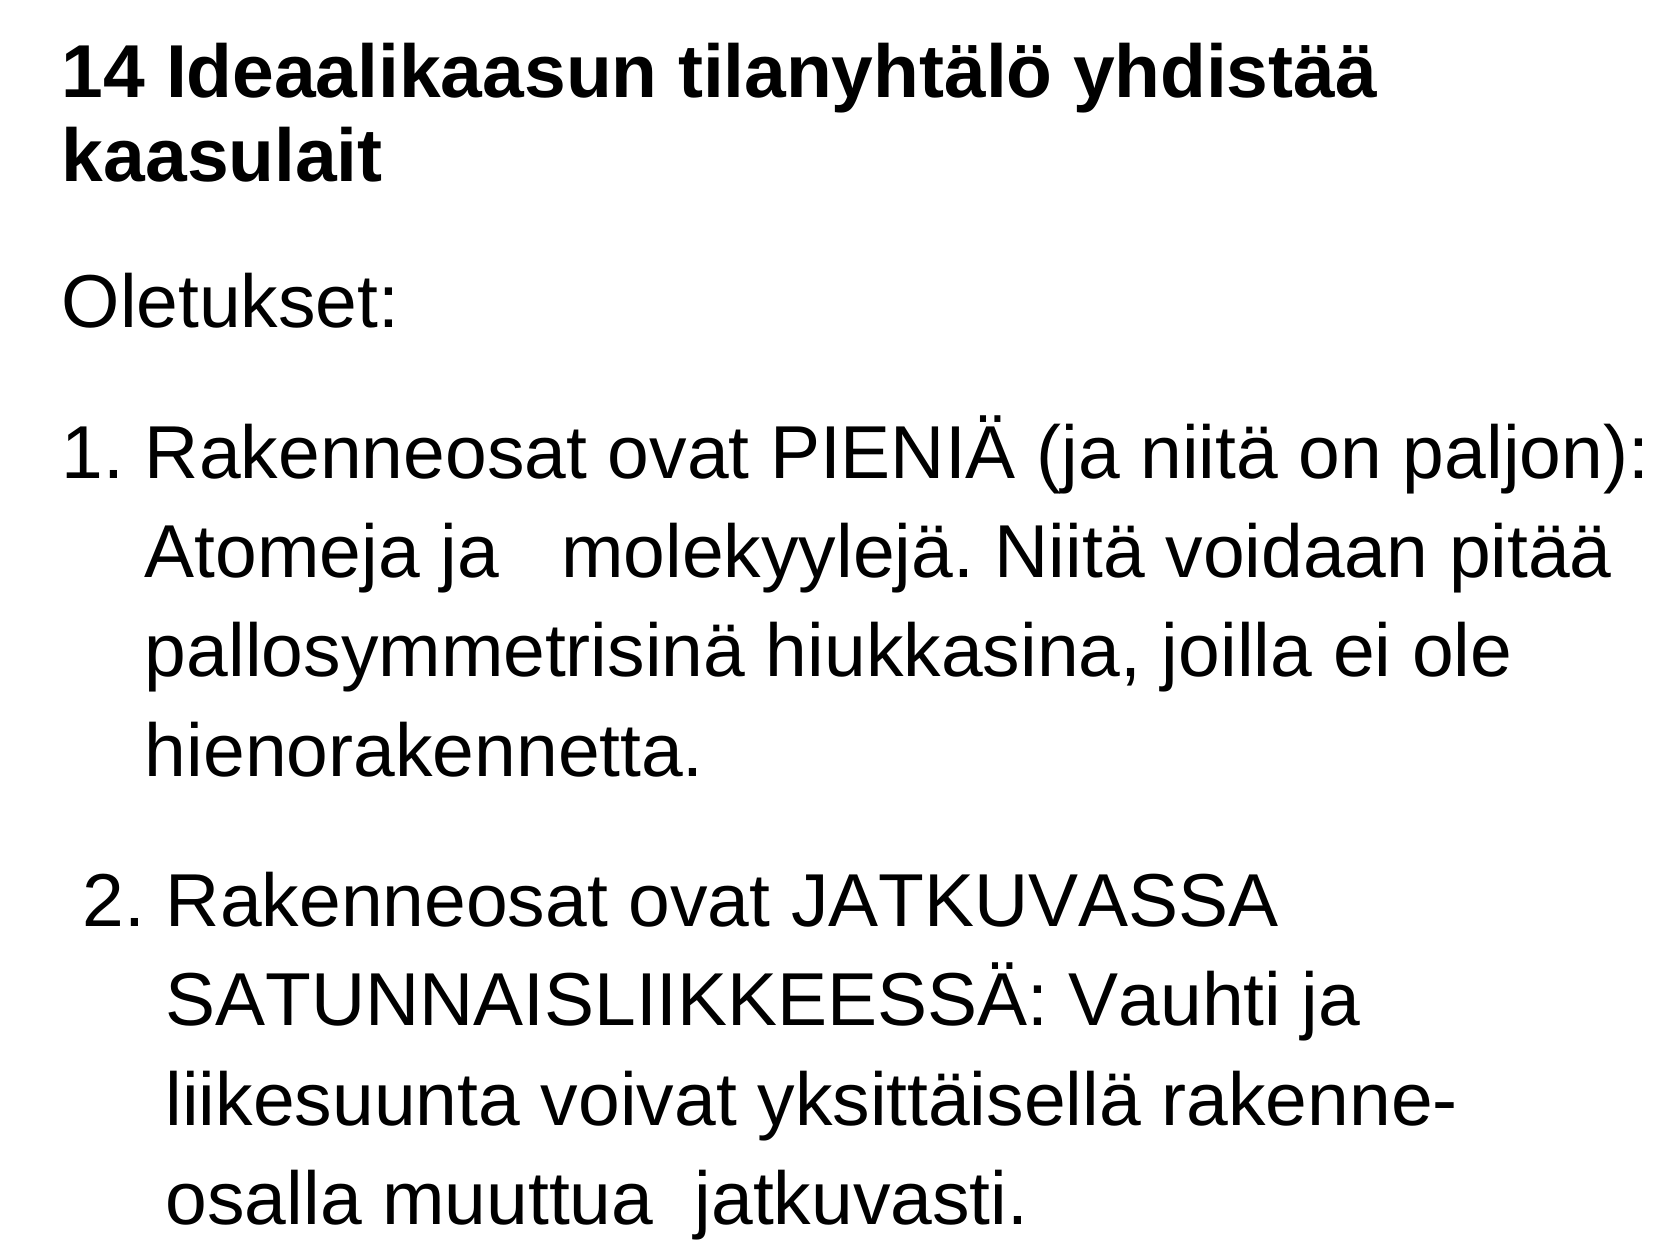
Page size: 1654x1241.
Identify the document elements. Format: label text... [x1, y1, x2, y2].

text_box 14 Ideaalikaasun tilanyhtälö yhdistää kaasulait Oletukset: 1. Rakenneosat ovat PIENIÄ (ja niitä on paljon): Atomeja ja molekyylejä. Niitä voidaan pitää pallosymmetrisinä hiukkasina, joilla ei ole hienorakennetta. 2. Rakenneosat ovat JATKUVASSA SATUNNAISLIIKKEESSÄ: Vauhti ja liikesuunta voivat yksittäisellä rakenne- osalla muuttua jatkuvasti. [47, 23, 1654, 1241]
